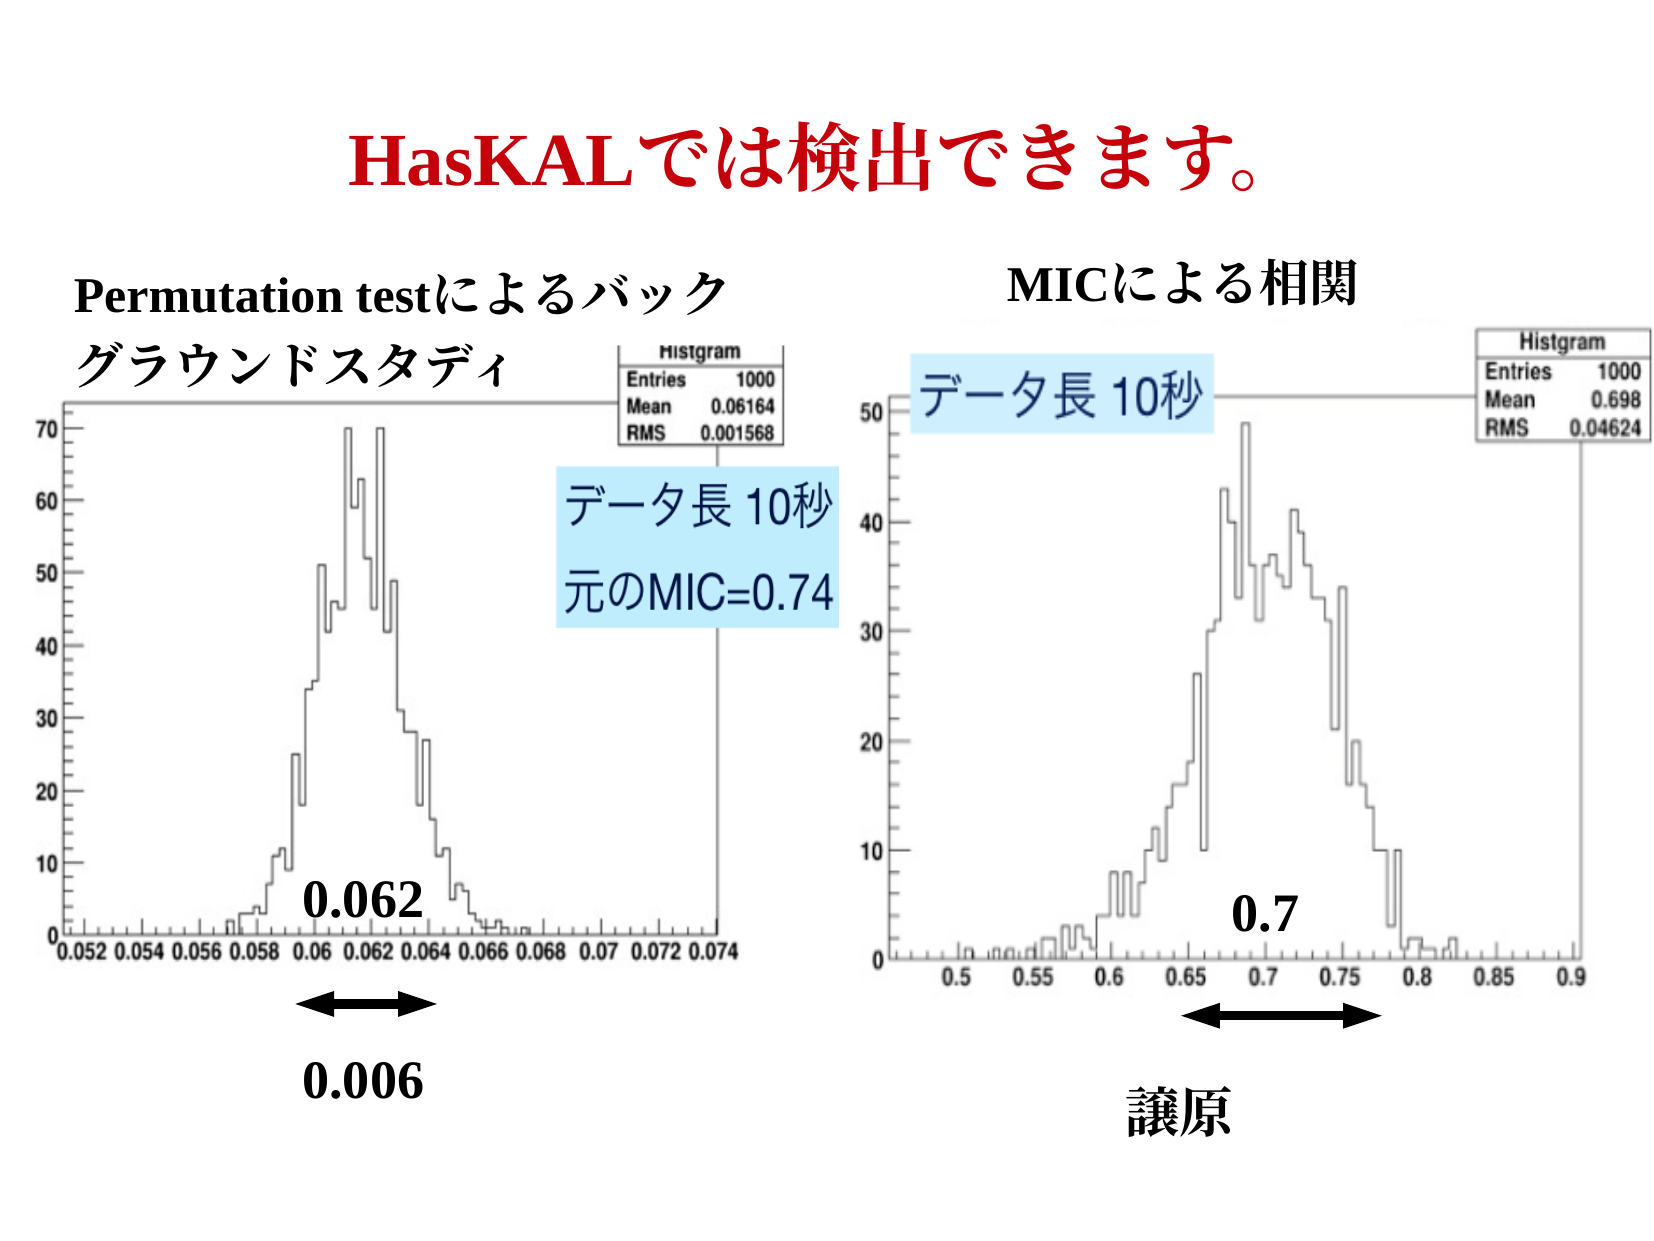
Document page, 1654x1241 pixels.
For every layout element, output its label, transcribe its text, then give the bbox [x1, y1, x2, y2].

picture [850, 318, 1654, 1003]
text_box 譲原 [1110, 1062, 1312, 1132]
text_box Permutation testによるバックグラウンドスタディ [59, 248, 756, 367]
text_box 0.006 [287, 1043, 473, 1113]
text_box MICによる相関 [992, 236, 1441, 319]
title HasKALでは検出できます。 [82, 49, 1571, 257]
picture [23, 330, 839, 969]
text_box 0.7 [1216, 876, 1331, 945]
text_box 0.062 [287, 862, 473, 932]
